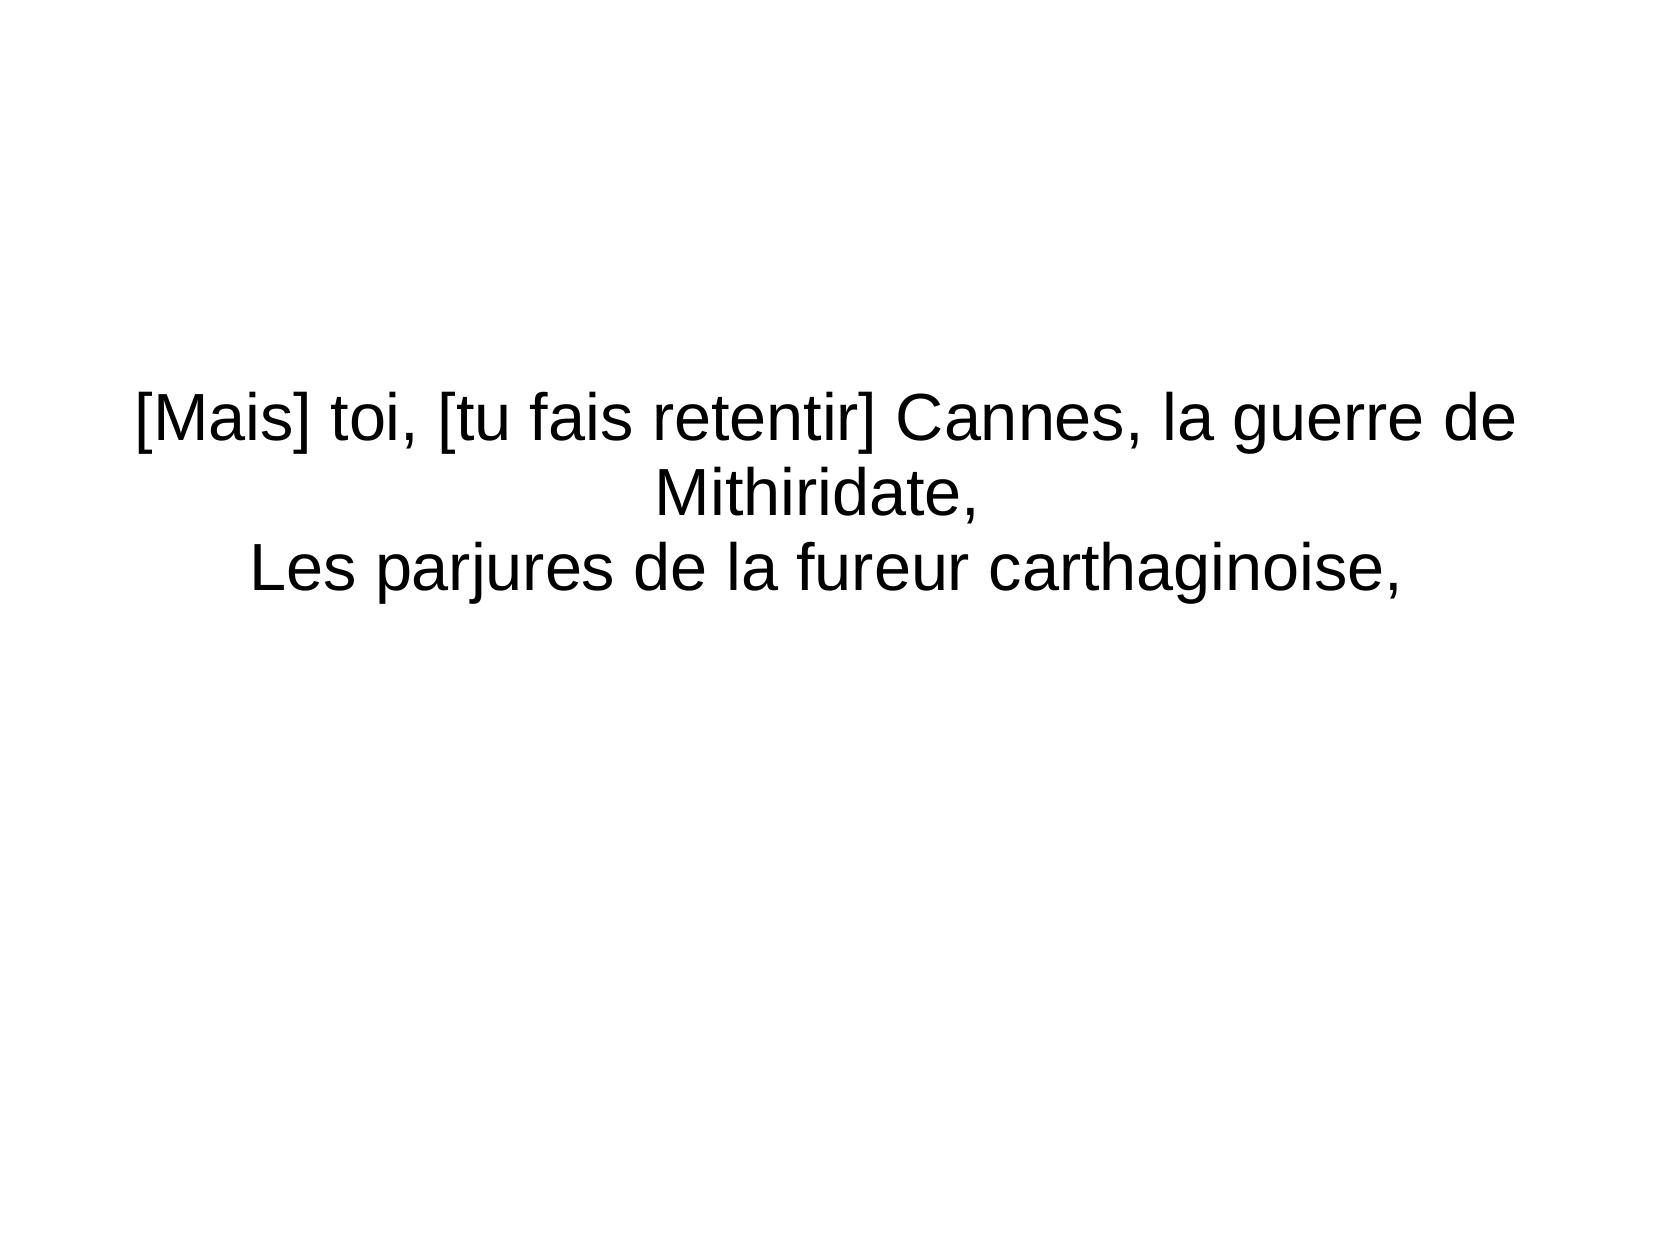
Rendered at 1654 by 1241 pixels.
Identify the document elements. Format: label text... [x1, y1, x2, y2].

subtitle [Mais] toi, [tu fais retentir] Cannes, la guerre de Mithiridate, Les parjures de la fureur carthaginoise, [82, 49, 1571, 1010]
